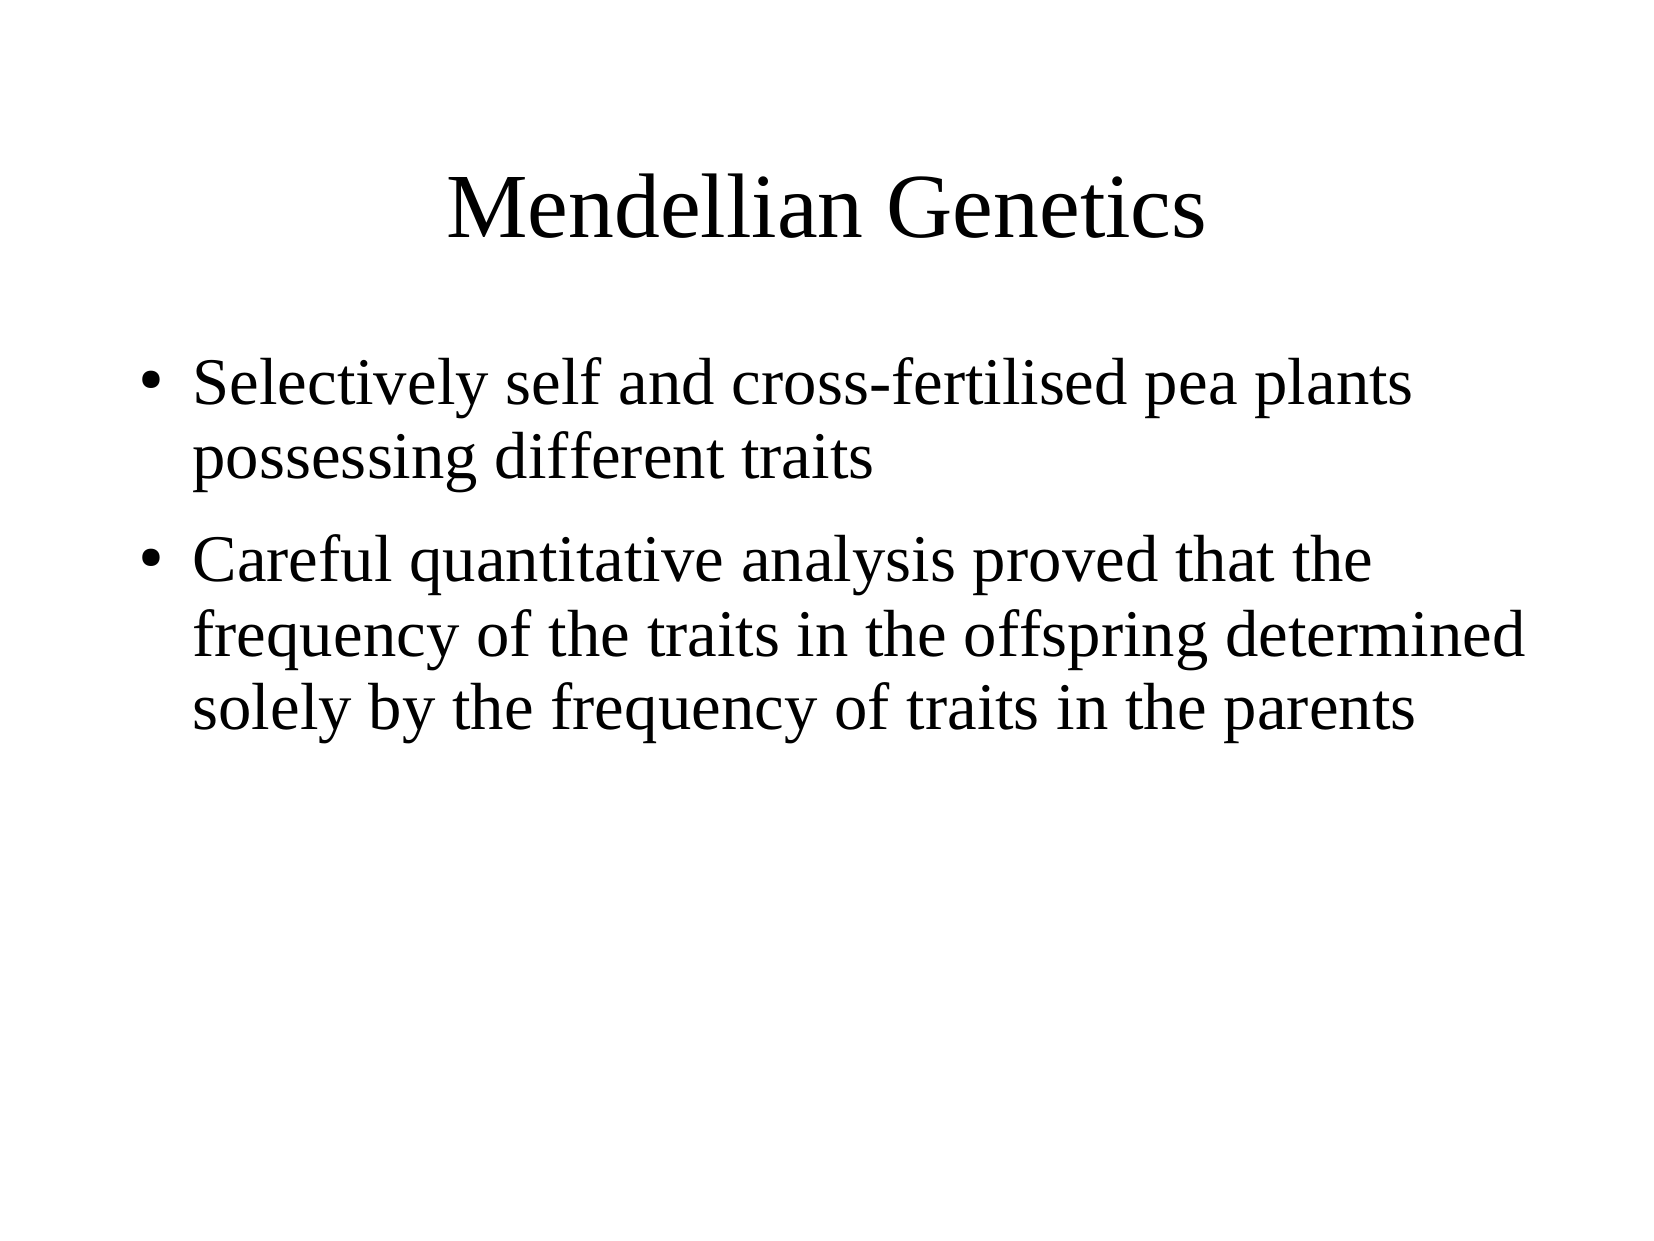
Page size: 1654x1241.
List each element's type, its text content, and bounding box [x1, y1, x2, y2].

list Selectively self and cross-fertilised pea plants possessing different traits Careful quantitative analysis proved that the frequency of the traits in the offspring determined solely by the frequency of traits in the parents [121, 344, 1534, 1127]
title Mendellian Genetics [121, 102, 1534, 311]
